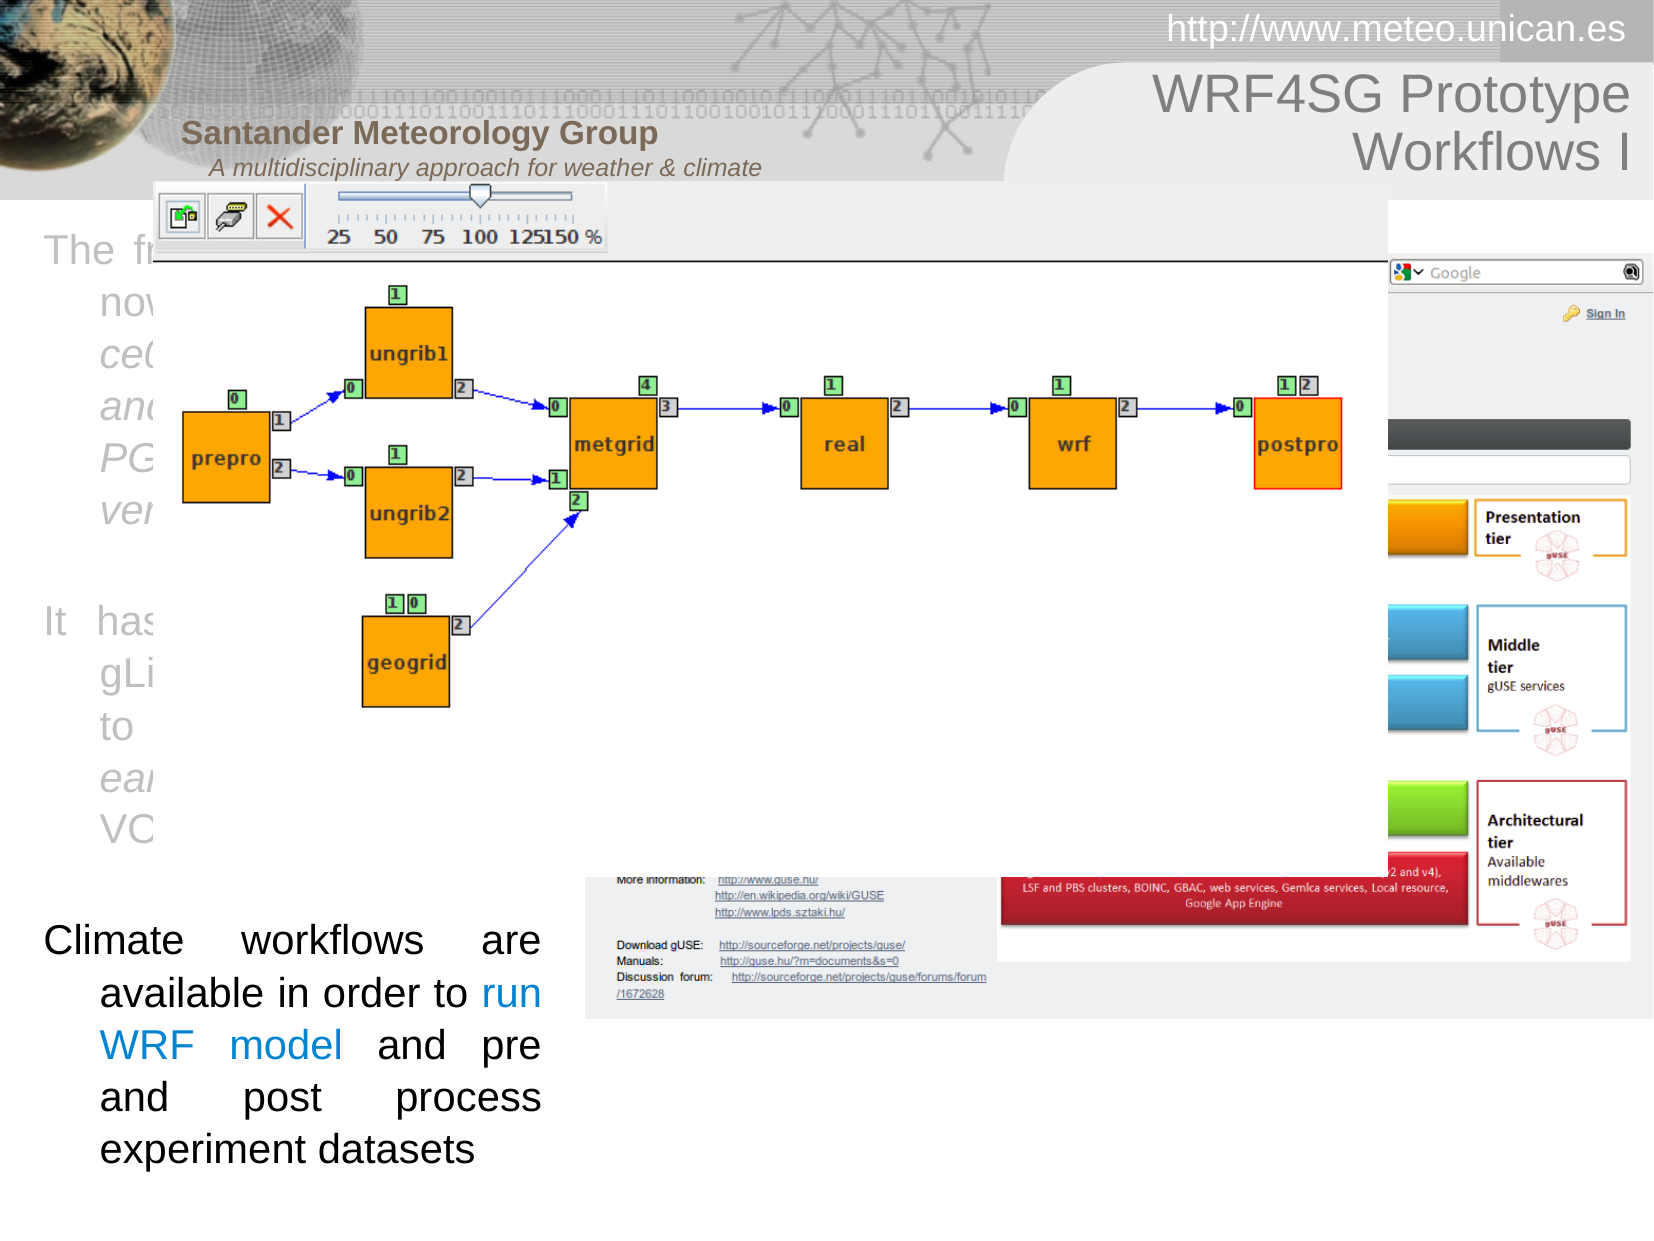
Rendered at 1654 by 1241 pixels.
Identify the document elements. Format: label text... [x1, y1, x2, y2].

list The front-end prototype is now available on ce02.macc.unican.es and runs the WS-PGRADE/gUSE 3.5.3 version It has been configured gLite resources in order to use esr, gisela and earth.vo.ibergrid.eu VOs Climate workflows are available in order to run WRF model and pre and post process experiment datasets [43, 217, 543, 1241]
text_box WRF4SG Prototype Workflows I [1114, 57, 1633, 183]
picture [0, 0, 1654, 1019]
